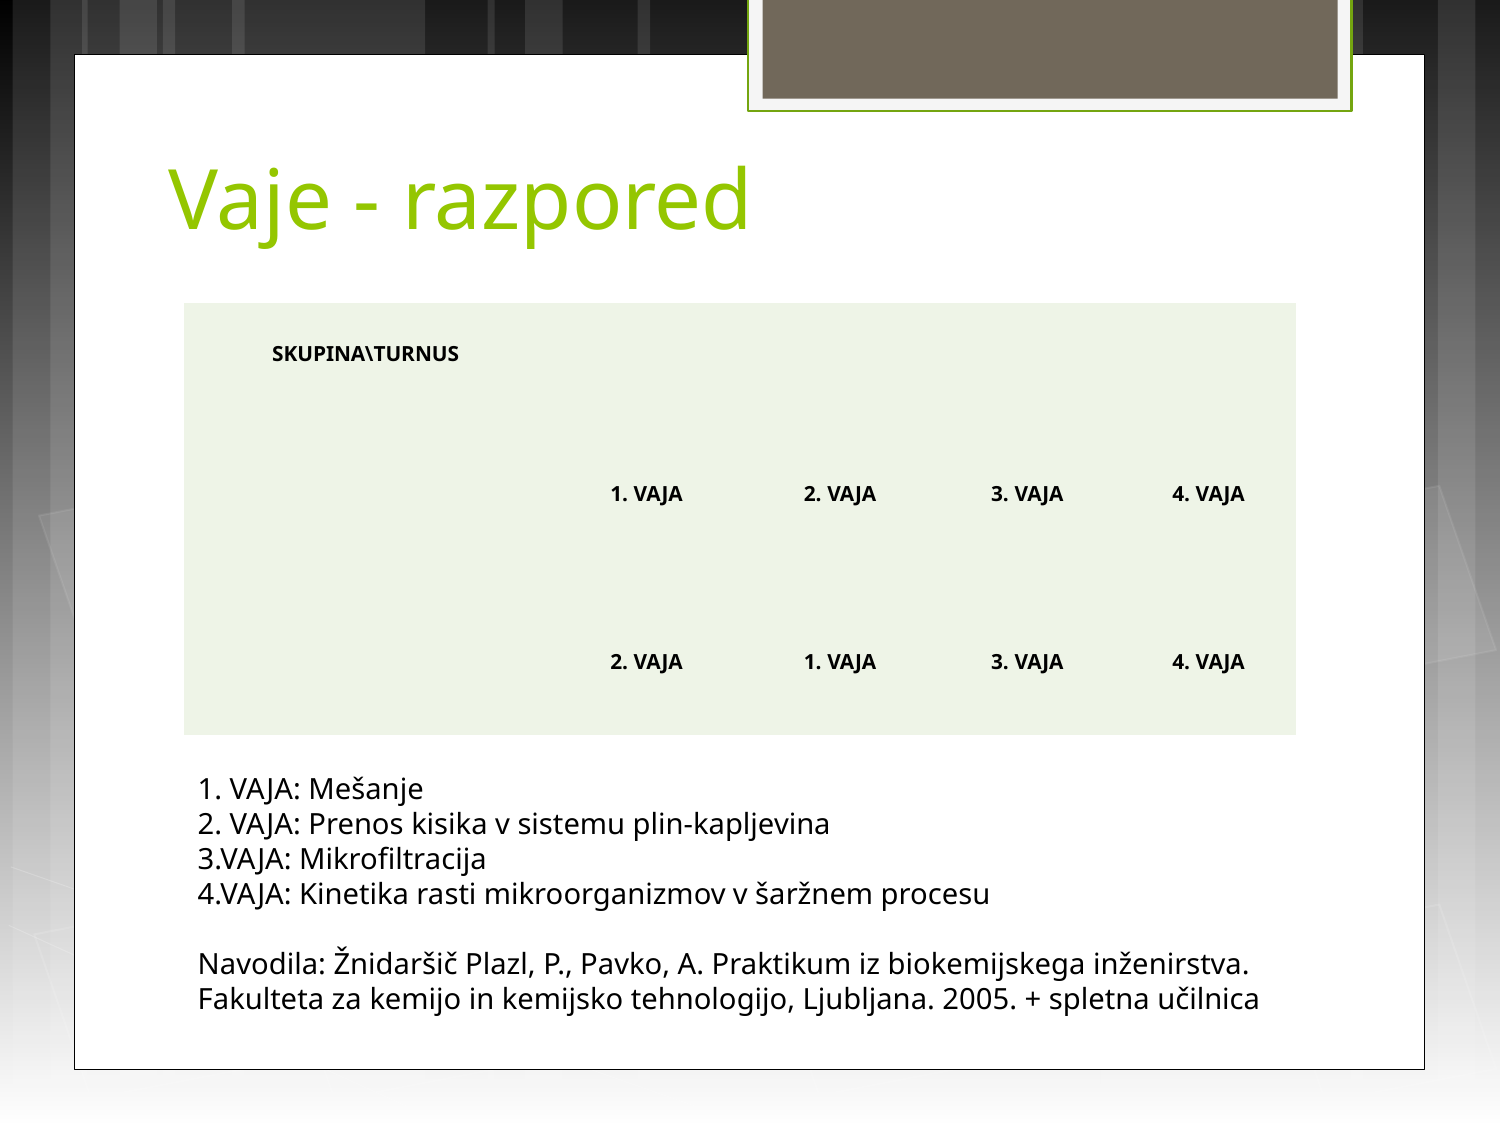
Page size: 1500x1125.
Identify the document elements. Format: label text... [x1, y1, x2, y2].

table_cell [184, 399, 547, 574]
table_cell [184, 574, 547, 735]
table_cell 1. VAJA [746, 574, 934, 735]
table_cell 4. VAJA [1121, 574, 1296, 735]
table_header [547, 303, 746, 399]
table_cell 2. VAJA [746, 399, 934, 574]
table_cell 3. VAJA [934, 574, 1121, 735]
title Vaje - razpored [153, 66, 1307, 254]
table_header [934, 303, 1121, 399]
table_cell 2. VAJA [547, 574, 746, 735]
table_cell 3. VAJA [934, 399, 1121, 574]
table_cell 1. VAJA [547, 399, 746, 574]
table_header [746, 303, 934, 399]
table_cell 4. VAJA [1121, 399, 1296, 574]
text_box 1. VAJA: Mešanje 2. VAJA: Prenos kisika v sistemu plin-kapljevina 3.VAJA: Mikrofiltracija 4.VAJA: Kinetika rasti mikroorganizmov v šaržnem procesu Navodila: Žnidaršič Plazl, P., Pavko, A. Praktikum iz biokemijskega inženirstva. Fakulteta za kemijo in kemijsko tehnologijo, Ljubljana. 2005. + spletna učilnica [182, 763, 1306, 1058]
table_header [1121, 303, 1296, 399]
table_header SKUPINA\TURNUS [184, 303, 547, 399]
